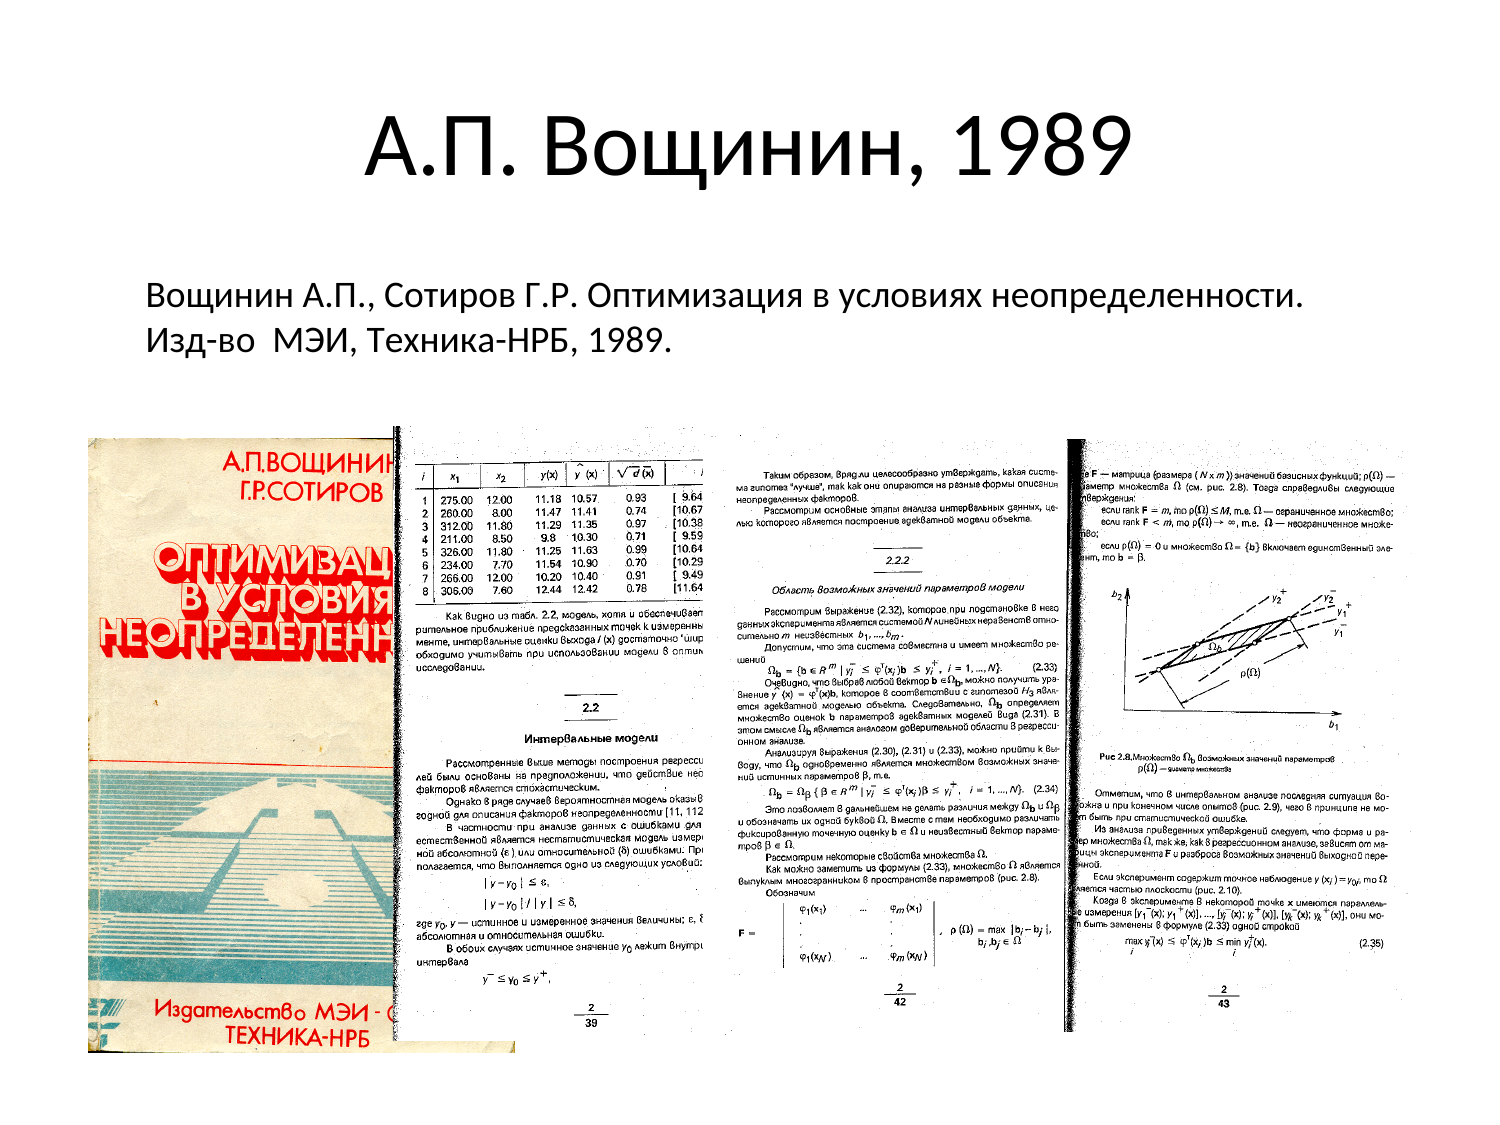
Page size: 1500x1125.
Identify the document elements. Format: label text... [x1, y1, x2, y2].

text_box А.П. Вощинин, 1989 [75, 45, 1426, 233]
text_box Вощинин А.П., Сотиров Г.Р. Оптимизация в условиях неопределенности. Изд-во МЭИ, Техника-НРБ, 1989. [75, 262, 1426, 467]
picture [88, 467, 1412, 1053]
